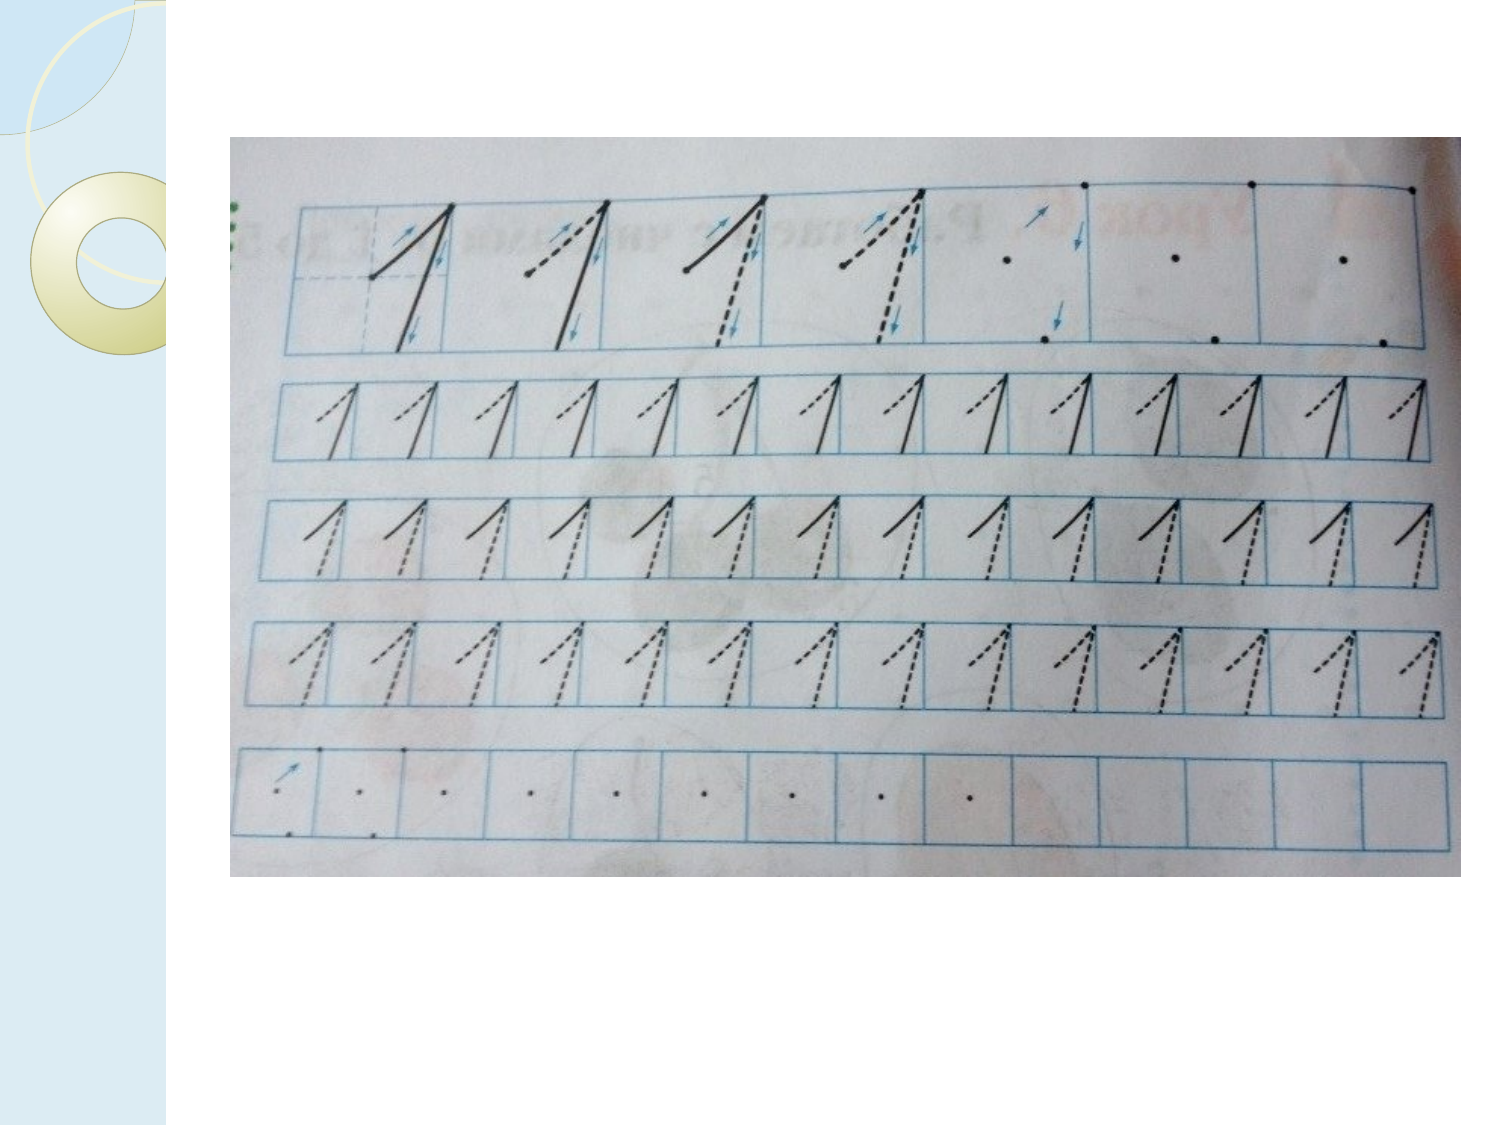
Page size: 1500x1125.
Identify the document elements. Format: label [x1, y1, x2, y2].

picture [230, 137, 1461, 877]
